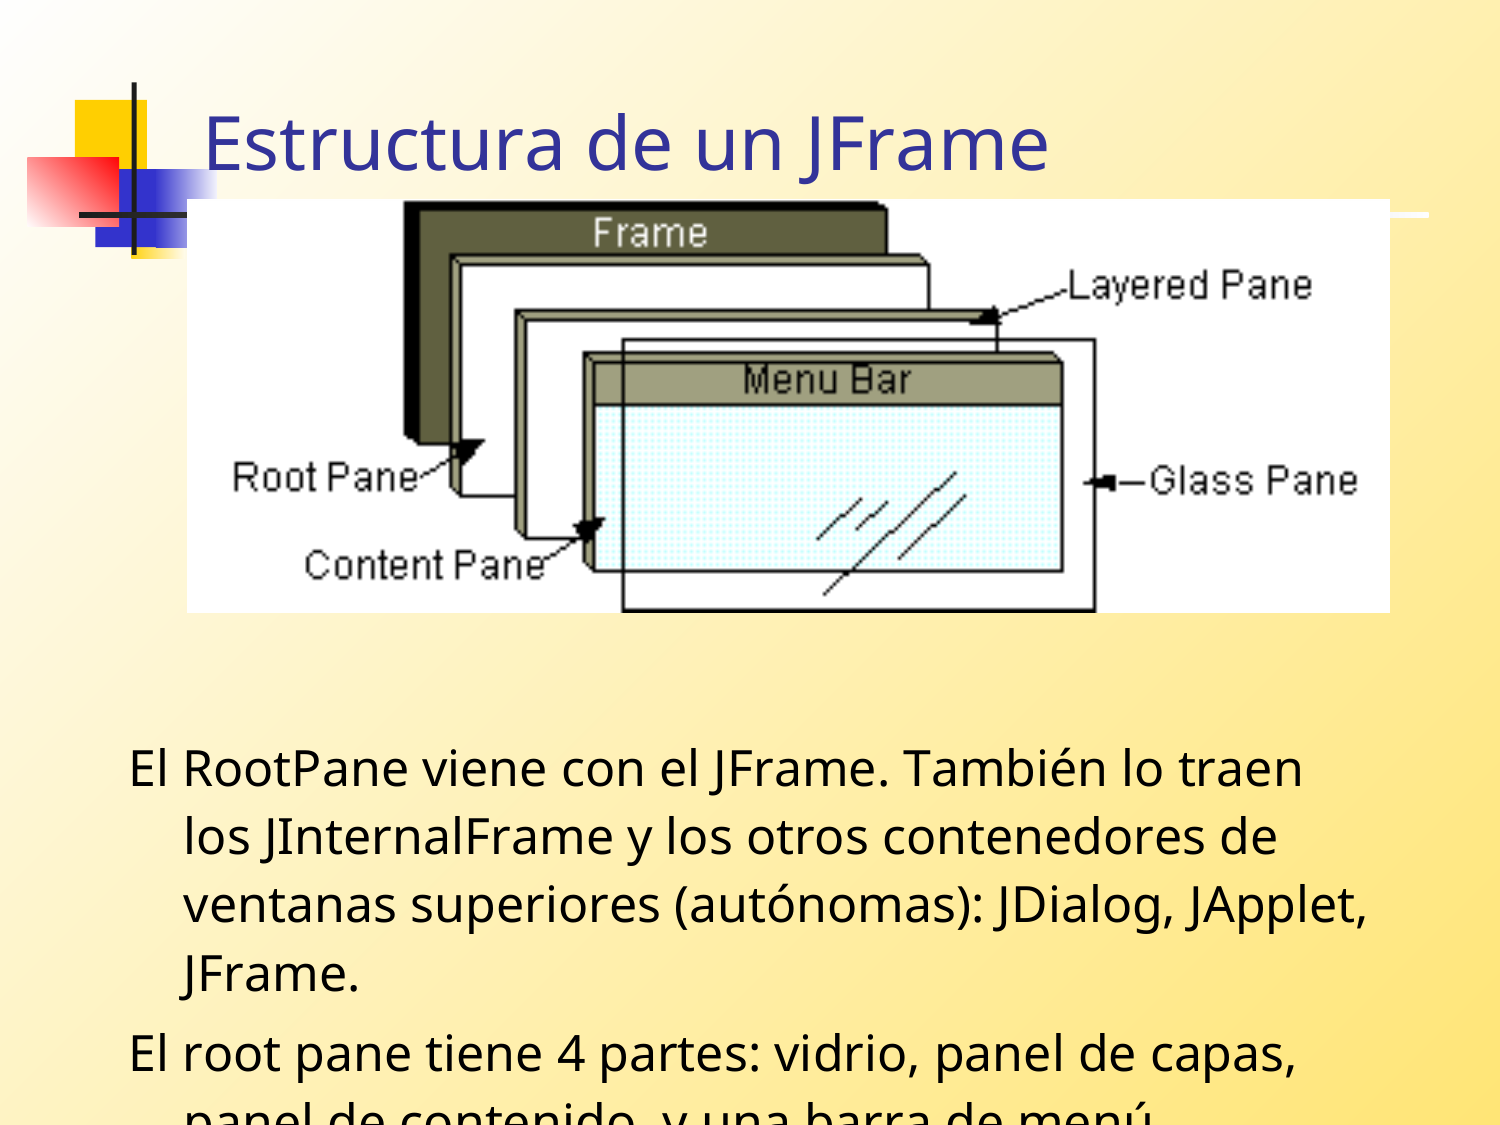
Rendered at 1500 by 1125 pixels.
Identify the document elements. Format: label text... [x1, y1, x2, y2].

list El RootPane viene con el JFrame. También lo traen los JInternalFrame y los otros contenedores de ventanas superiores (autónomas): JDialog, JApplet, JFrame. El root pane tiene 4 partes: vidrio, panel de capas, panel de contenido, y una barra de menú opcional. [114, 724, 1390, 1125]
title Estructura de un JFrame [187, 37, 1466, 201]
picture [187, 199, 1390, 613]
